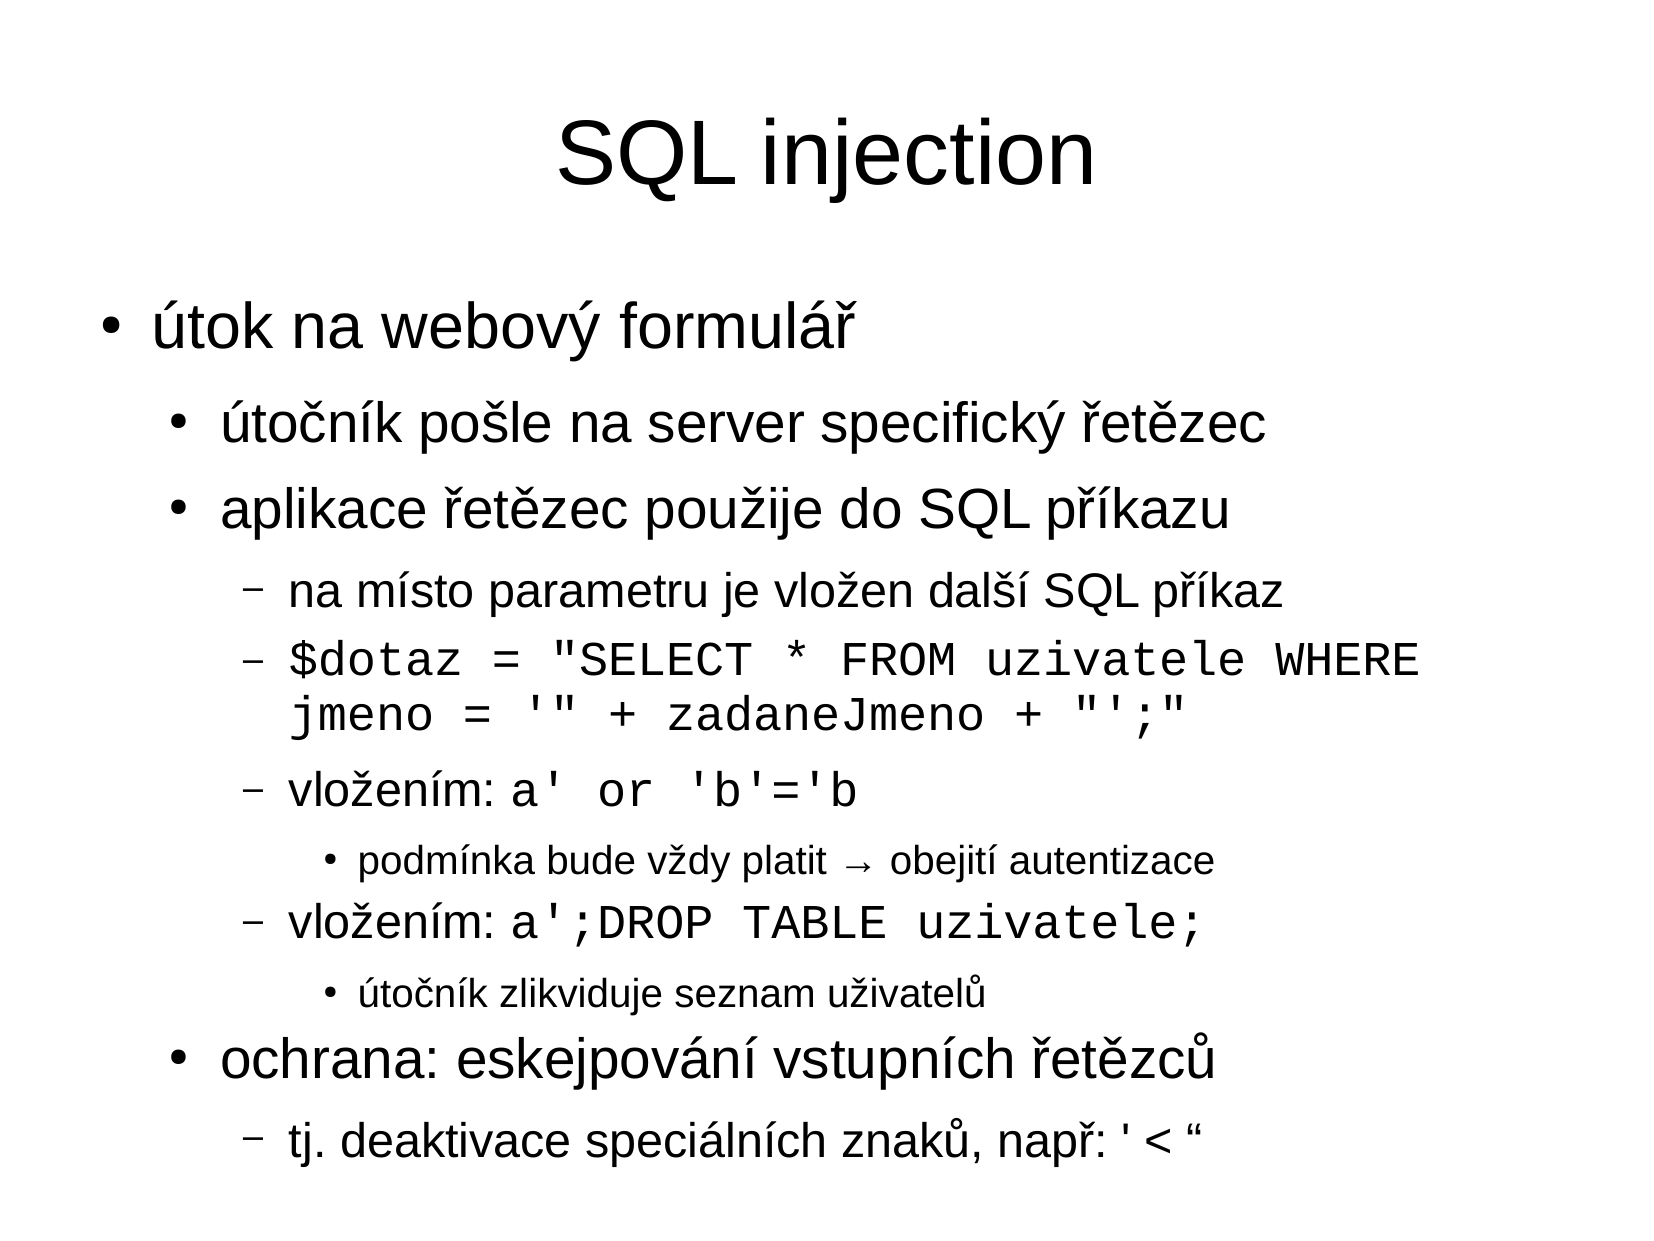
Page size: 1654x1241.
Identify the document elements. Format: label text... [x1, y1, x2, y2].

title SQL injection [82, 49, 1571, 257]
list útok na webový formulář útočník pošle na server specifický řetězec aplikace řetězec použije do SQL příkazu na místo parametru je vložen další SQL příkaz $dotaz = "SELECT * FROM uzivatele WHERE jmeno = '" + zadaneJmeno + "';" vložením: a' or 'b'='b podmínka bude vždy platit → obejití autentizace vložením: a';DROP TABLE uzivatele; útočník zlikviduje seznam uživatelů ochrana: eskejpování vstupních řetězců tj. deaktivace speciálních znaků, např: ' < “ [82, 290, 1571, 1170]
